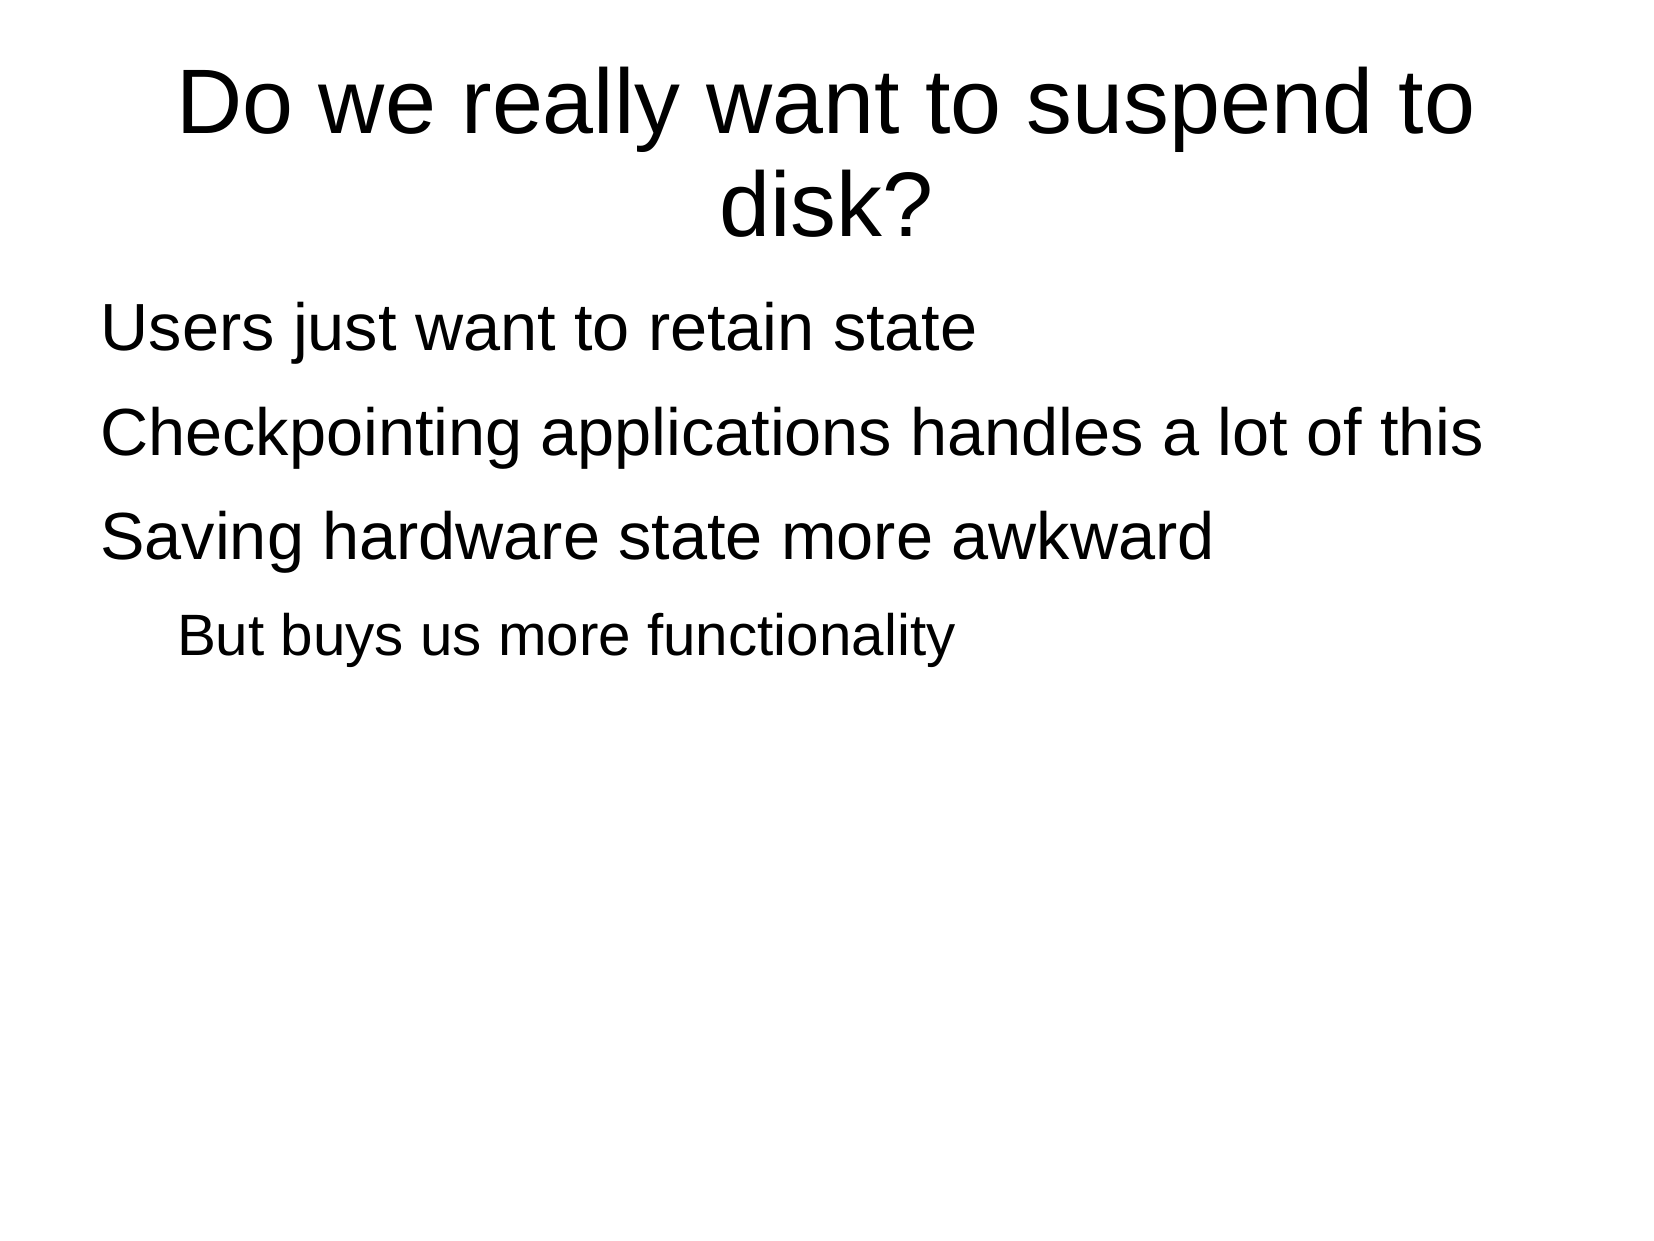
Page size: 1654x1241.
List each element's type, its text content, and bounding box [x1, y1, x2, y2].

title Do we really want to suspend to disk? [82, 39, 1571, 267]
list Users just want to retain state Checkpointing applications handles a lot of this Saving hardware state more awkward But buys us more functionality [82, 290, 1571, 1094]
